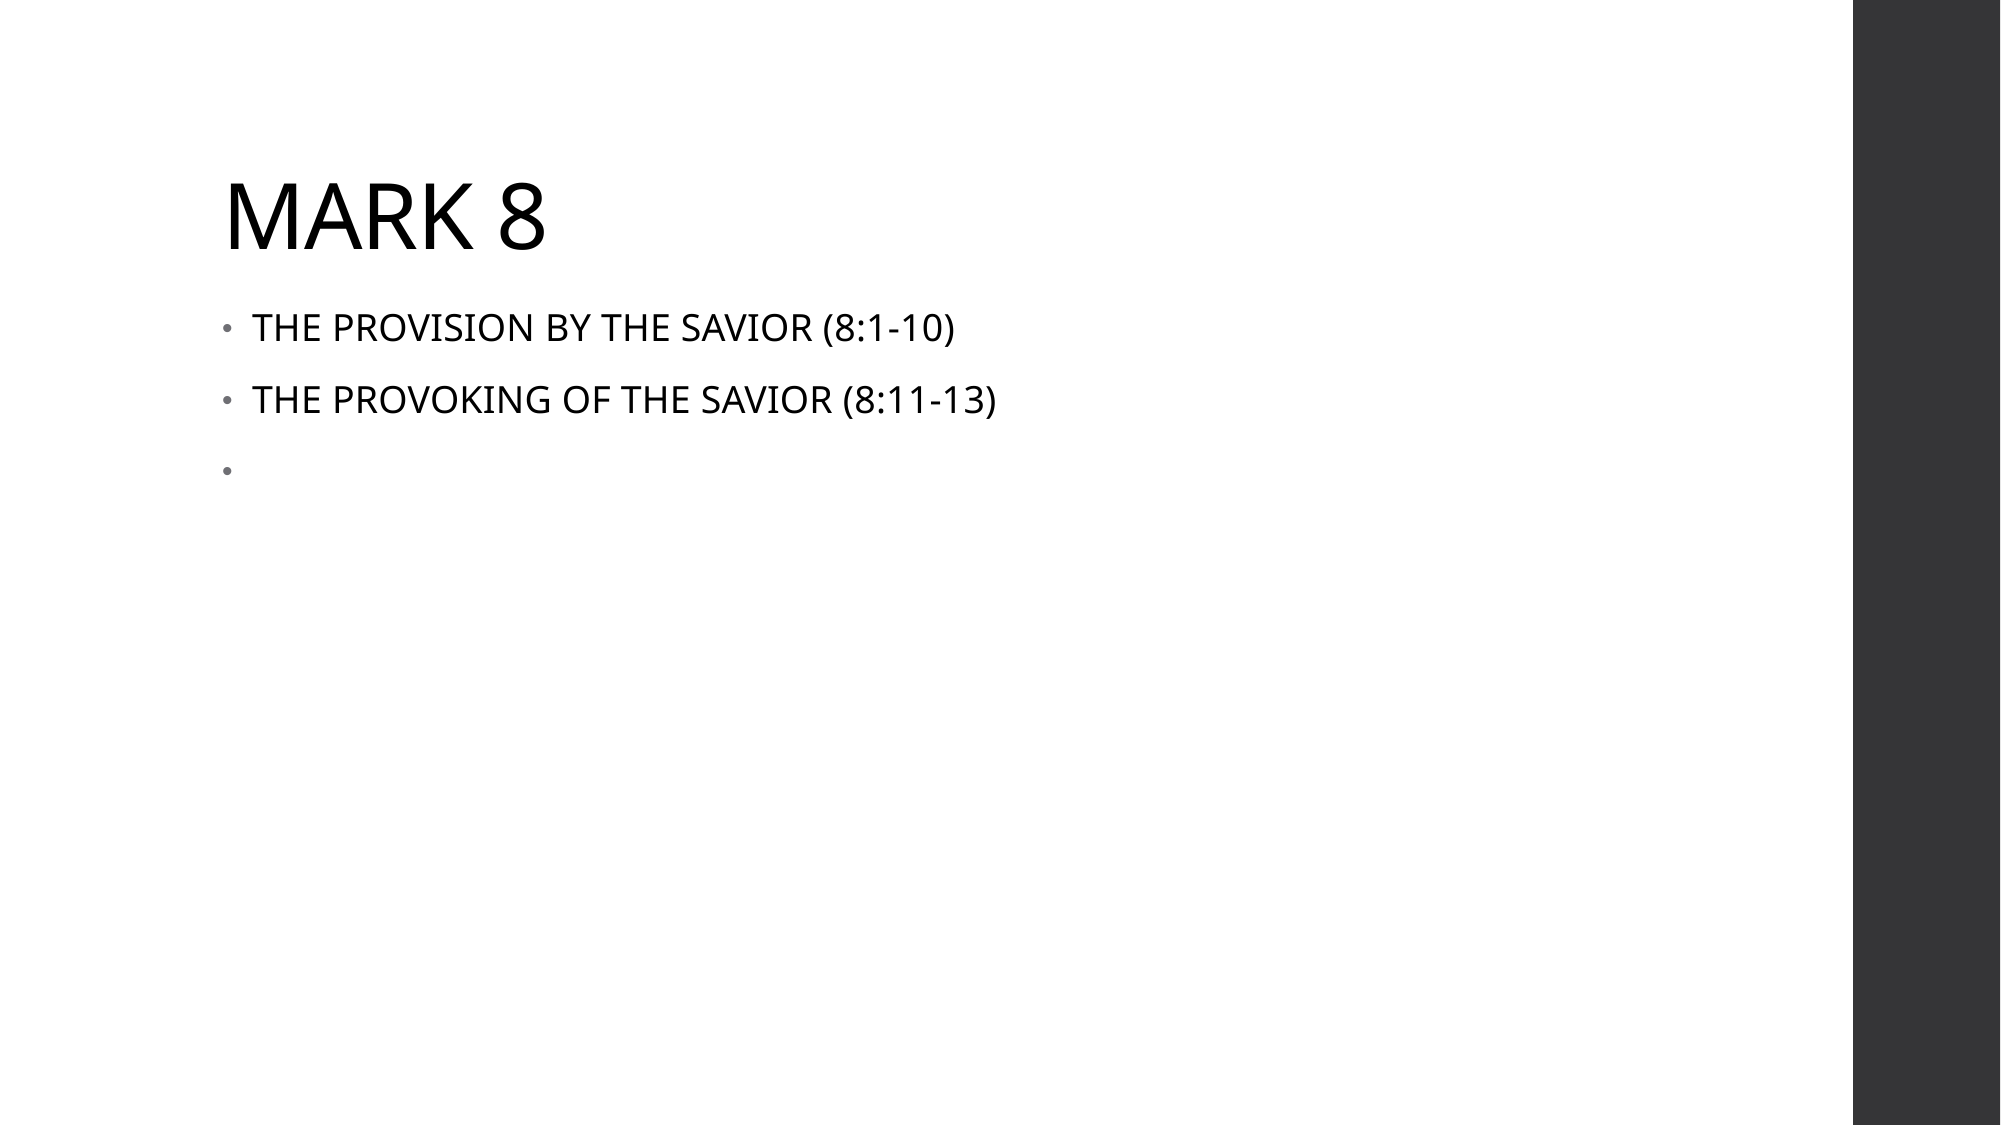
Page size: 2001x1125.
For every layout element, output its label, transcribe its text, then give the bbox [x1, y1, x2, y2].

list THE PROVISION BY THE SAVIOR (8:1-10) THE PROVOKING OF THE SAVIOR (8:11-13) [206, 299, 1617, 1014]
title MARK 8 [206, 60, 1797, 278]
